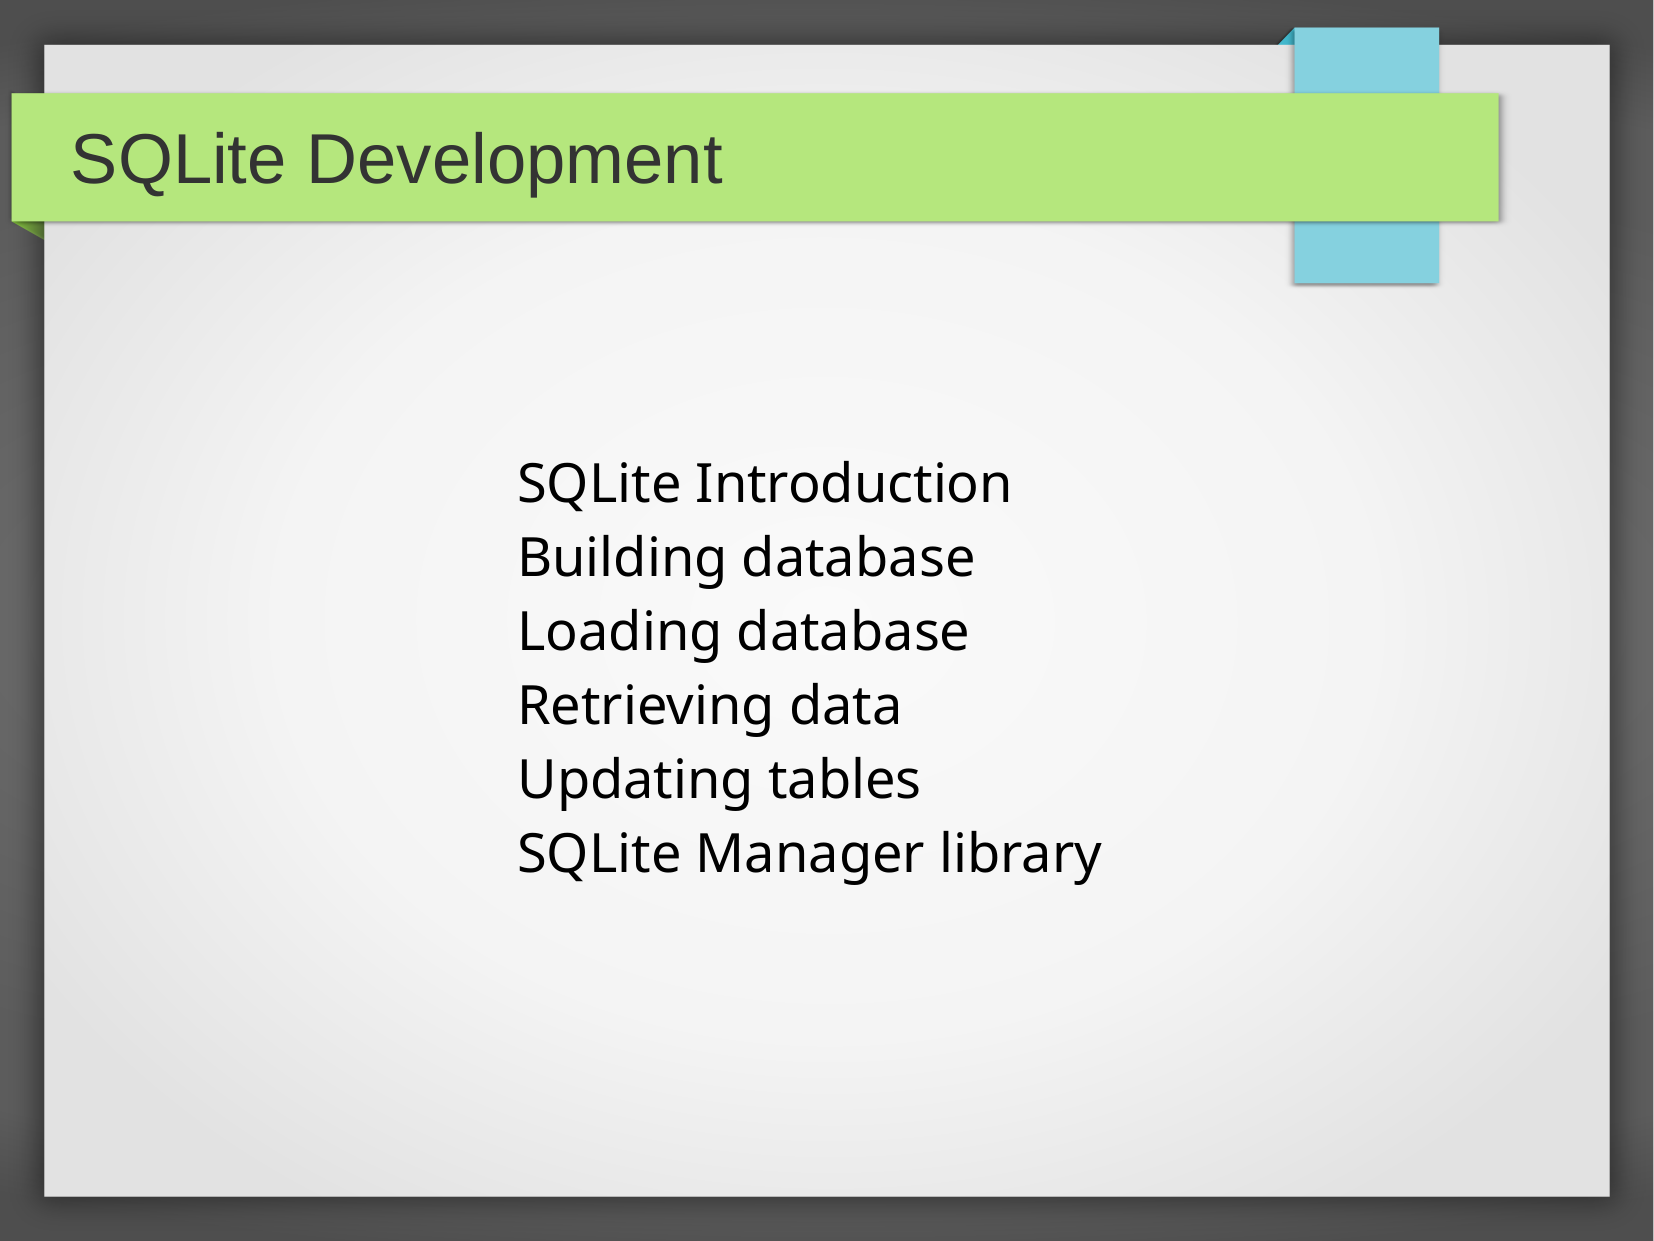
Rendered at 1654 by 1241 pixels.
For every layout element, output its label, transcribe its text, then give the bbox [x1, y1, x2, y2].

subtitle SQLite Introduction Building database Loading database Retrieving data Updating tables SQLite Manager library [82, 343, 1538, 1063]
title SQLite Development [70, 106, 1229, 213]
picture [0, 0, 1654, 1241]
